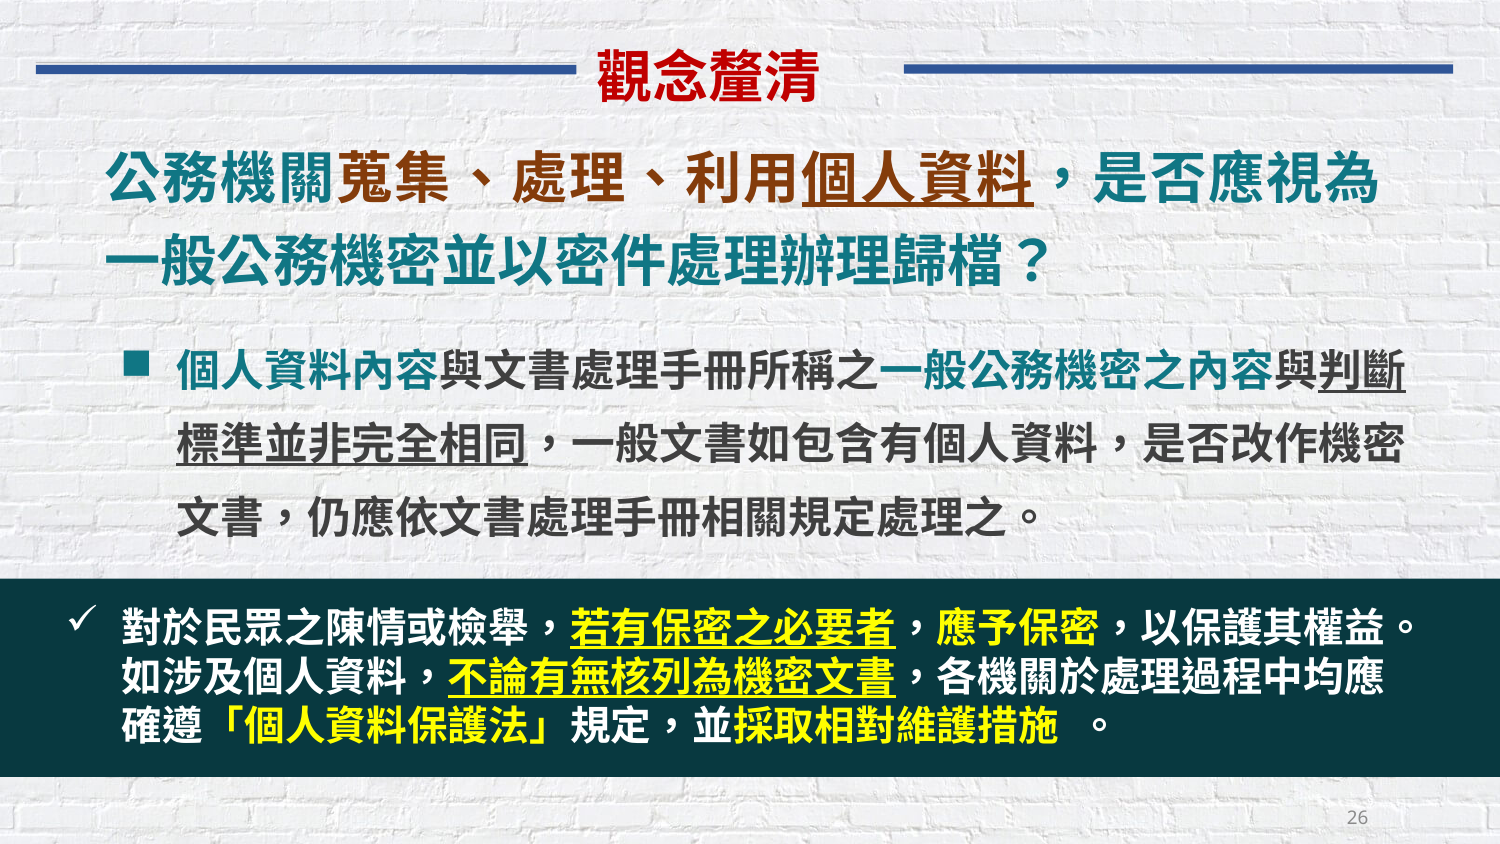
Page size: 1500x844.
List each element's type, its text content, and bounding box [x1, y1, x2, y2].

text_box 個人資料內容與文書處理手冊所稱之一般公務機密之內容與判斷標準並非完全相同，一般文書如包含有個人資料，是否改作機密文書，仍應依文書處理手冊相關規定處理之。 [105, 314, 1421, 550]
text_box 觀念釐清 [581, 33, 904, 116]
text_box 對於民眾之陳情或檢舉，若有保密之必要者，應予保密，以保護其權益。如涉及個人資料，不論有無核列為機密文書，各機關於處理過程中均應確遵「個人資料保護法」規定，並採取相對維護措施 。 [50, 594, 1435, 756]
text_box <編號> [1042, 795, 1380, 841]
text_box [0, 578, 1500, 777]
picture [0, 777, 1500, 844]
text_box 公務機關蒐集、處理、利用個人資料，是否應視為一般公務機密並以密件處理辦理歸檔？ [89, 119, 1396, 300]
picture [0, 0, 1500, 578]
